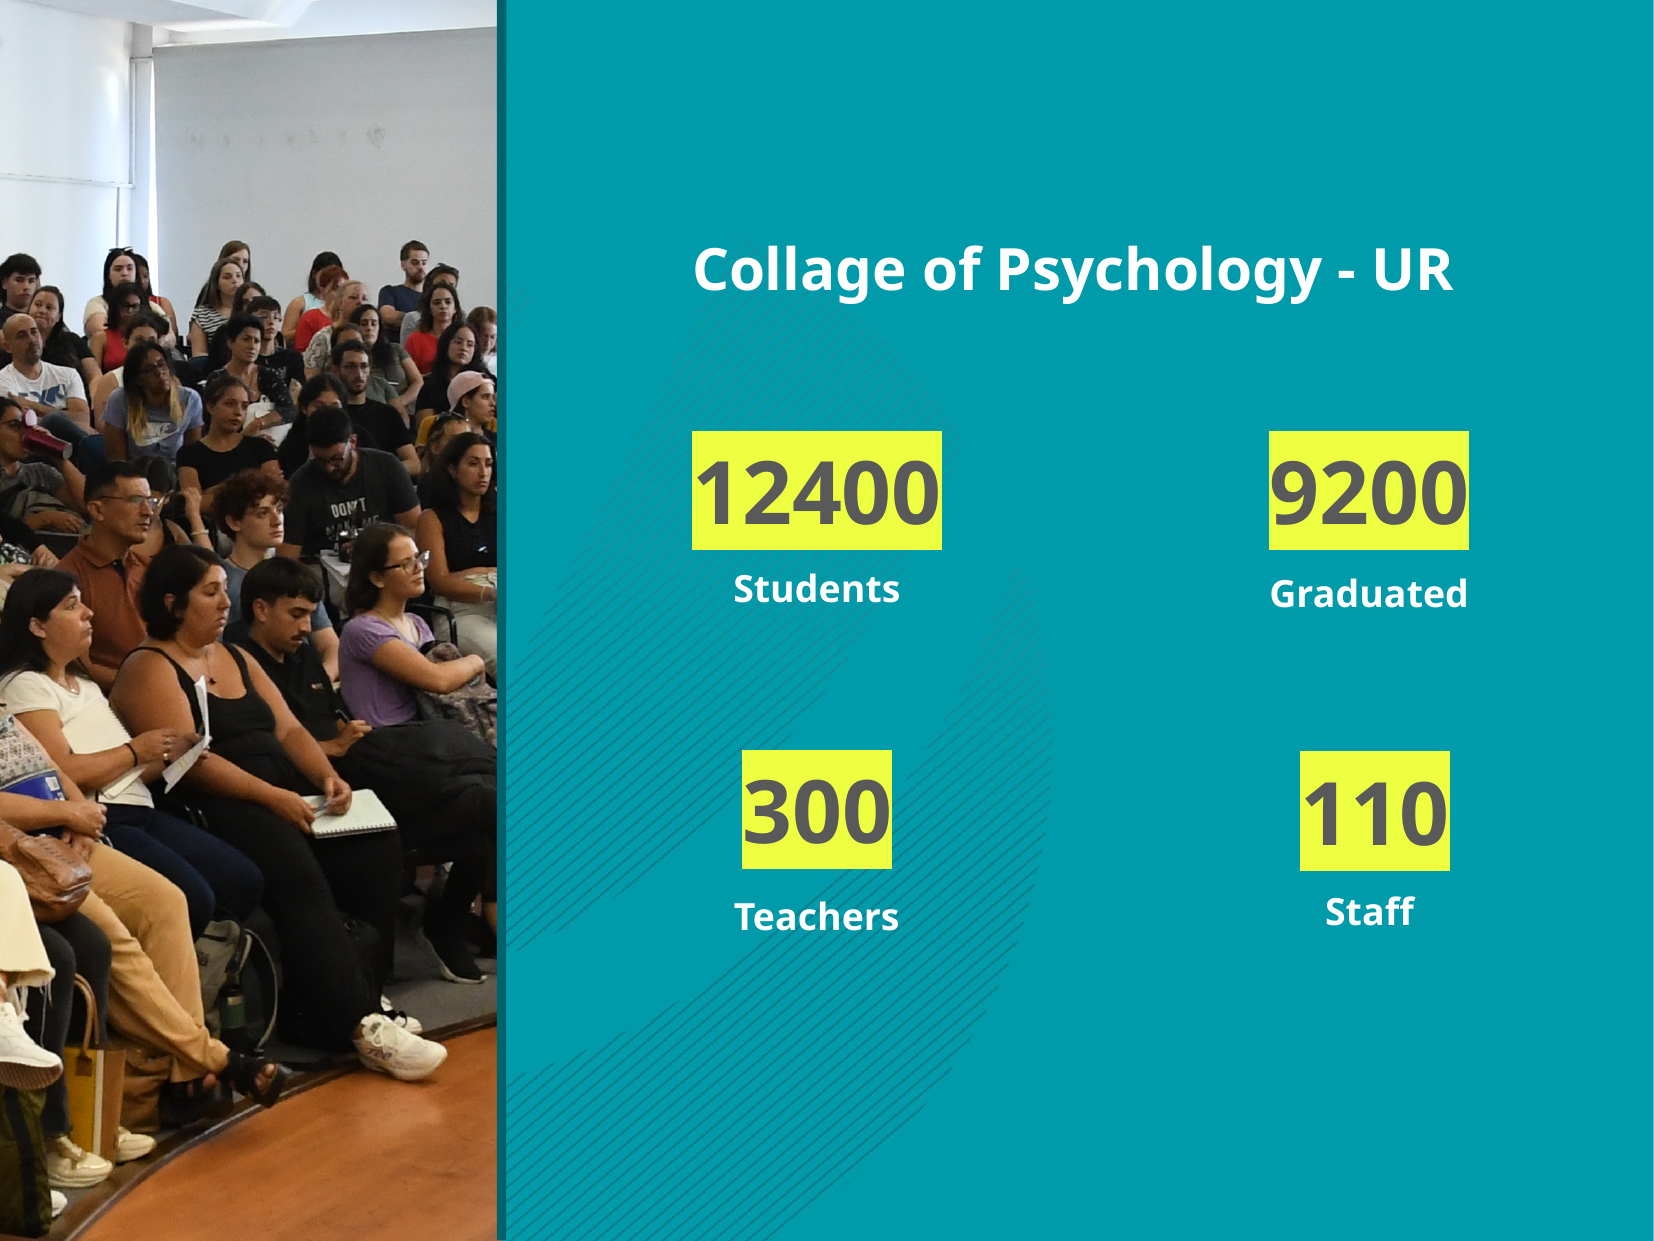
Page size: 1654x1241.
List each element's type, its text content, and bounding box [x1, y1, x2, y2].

text_box 9200 [1254, 429, 1485, 550]
text_box Students [718, 557, 916, 619]
text_box 12400 [677, 429, 957, 550]
text_box Teachers [719, 885, 915, 947]
text_box Staff [1324, 885, 1414, 937]
text_box 110 [1250, 749, 1466, 871]
picture [507, 0, 1654, 1241]
picture [0, 0, 496, 1241]
text_box Graduated [1254, 562, 1485, 623]
title Collage of Psychology - UR [599, 224, 1512, 310]
